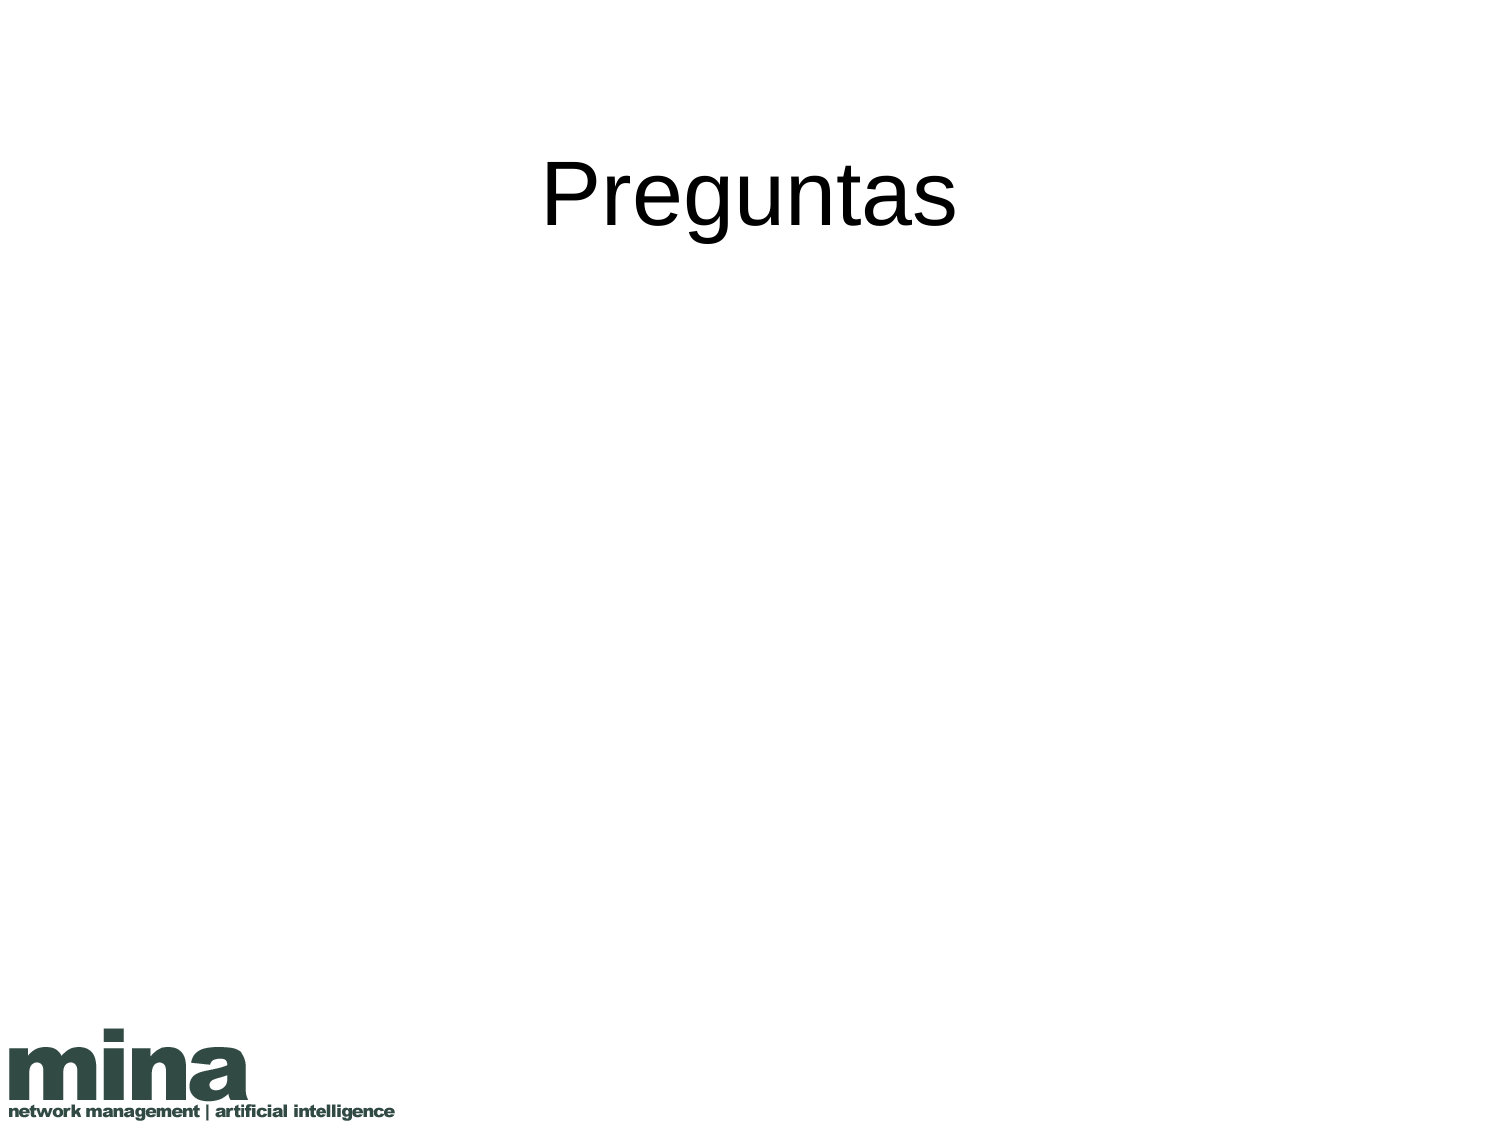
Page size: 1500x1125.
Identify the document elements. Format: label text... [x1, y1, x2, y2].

title Preguntas [112, 99, 1388, 288]
picture [0, 1022, 402, 1125]
